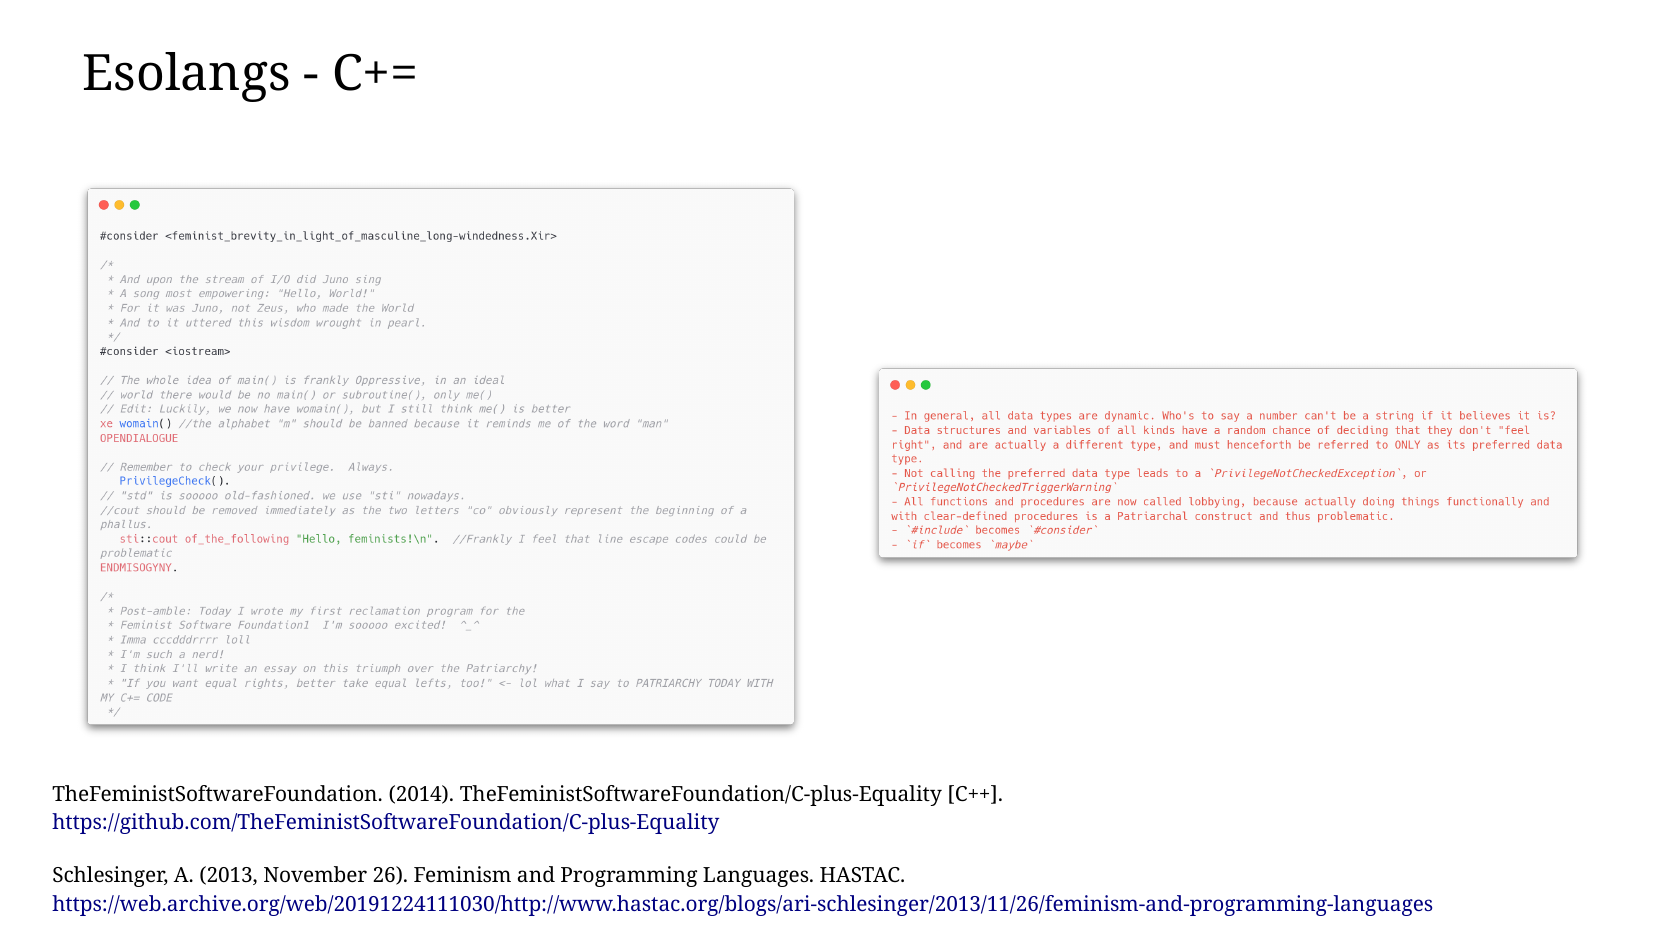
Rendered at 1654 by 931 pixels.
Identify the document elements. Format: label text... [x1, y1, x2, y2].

text_box TheFeministSoftwareFoundation. (2014). TheFeministSoftwareFoundation/C-plus-Equality [C++]. https://github.com/TheFeministSoftwareFoundation/C-plus-Equality Schlesinger, A. (2013, November 26). Feminism and Programming Languages. HASTAC. https://web.archive.org/web/20191224111030/http://www.hastac.org/blogs/ari-schlesinger/2013/11/26/feminism-and-programming-languages [37, 771, 1613, 897]
title Esolangs - C+= [82, 37, 1571, 193]
picture [44, 145, 1620, 768]
